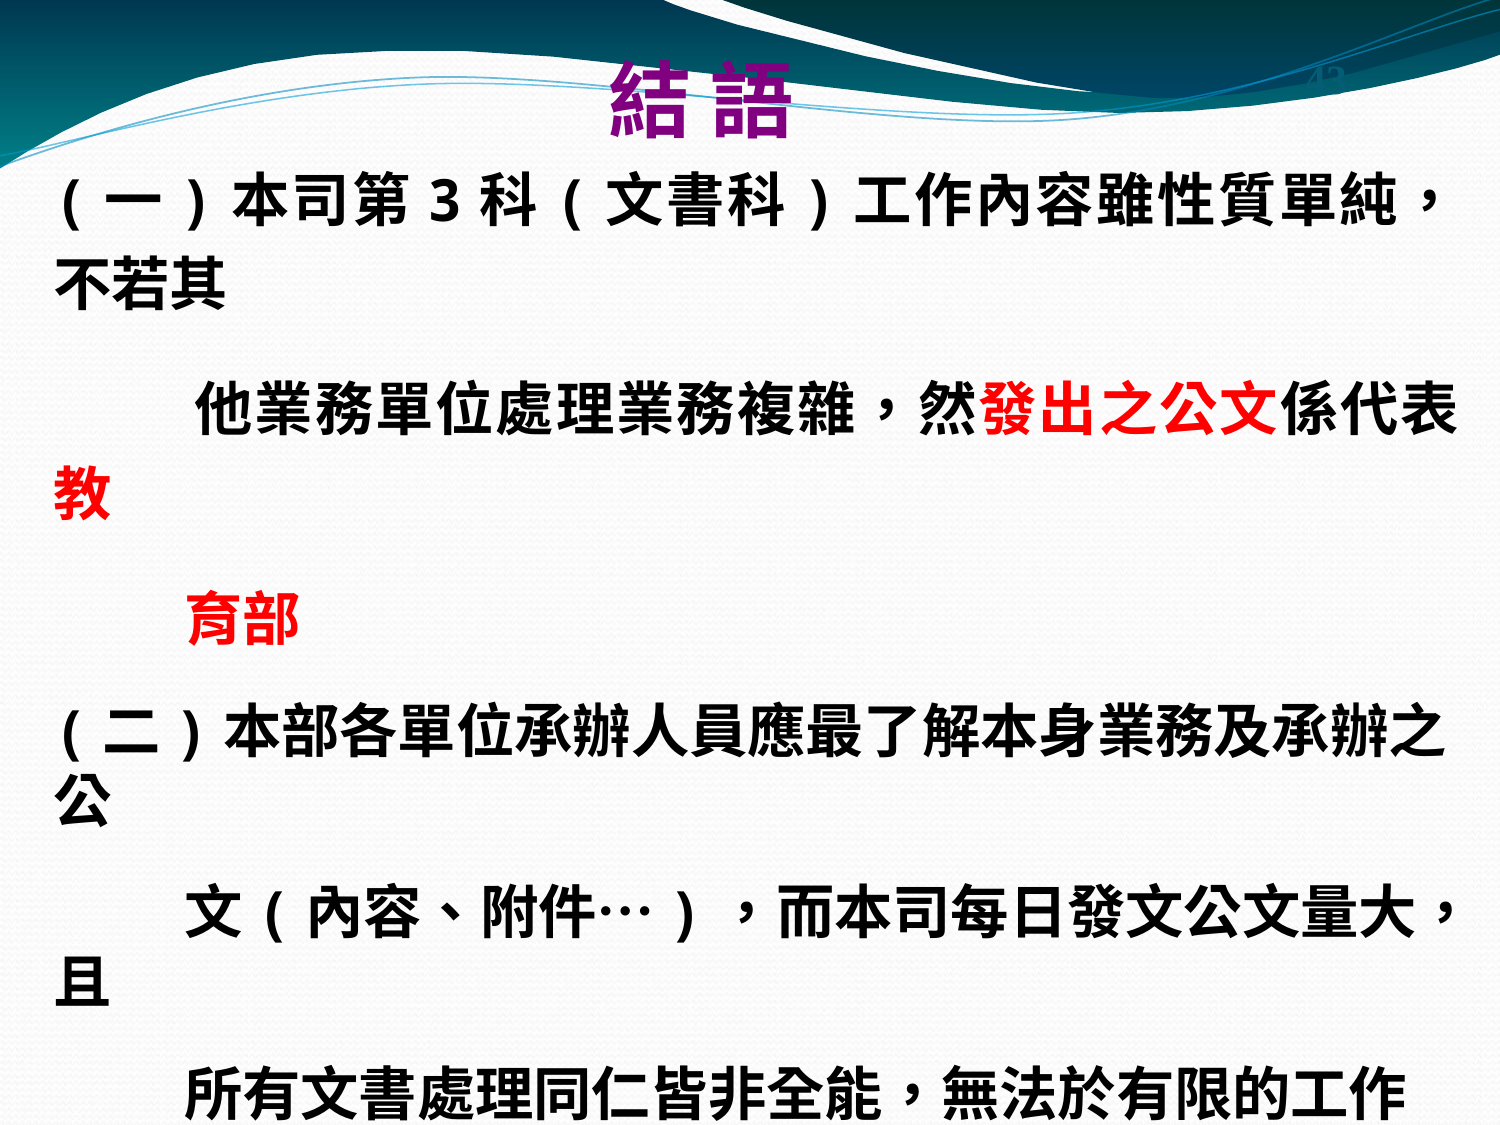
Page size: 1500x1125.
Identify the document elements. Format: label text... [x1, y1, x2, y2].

title 結 語 [608, 31, 833, 148]
text_box (一)本司第3科(文書科)工作內容雖性質單純，不若其 他業務單位處理業務複雜，然發出之公文係代表教 育部 (二)本部各單位承辦人員應最了解本身業務及承辦之公 文(內容、附件…)，而本司每日發文公文量大，且 所有文書處理同仁皆非全能，無法於有限的工作時 間內一一解每份公文，僅能盡力提高細心度，多注 意每個環節 [53, 149, 1459, 1125]
text_box [1305, 42, 1431, 103]
